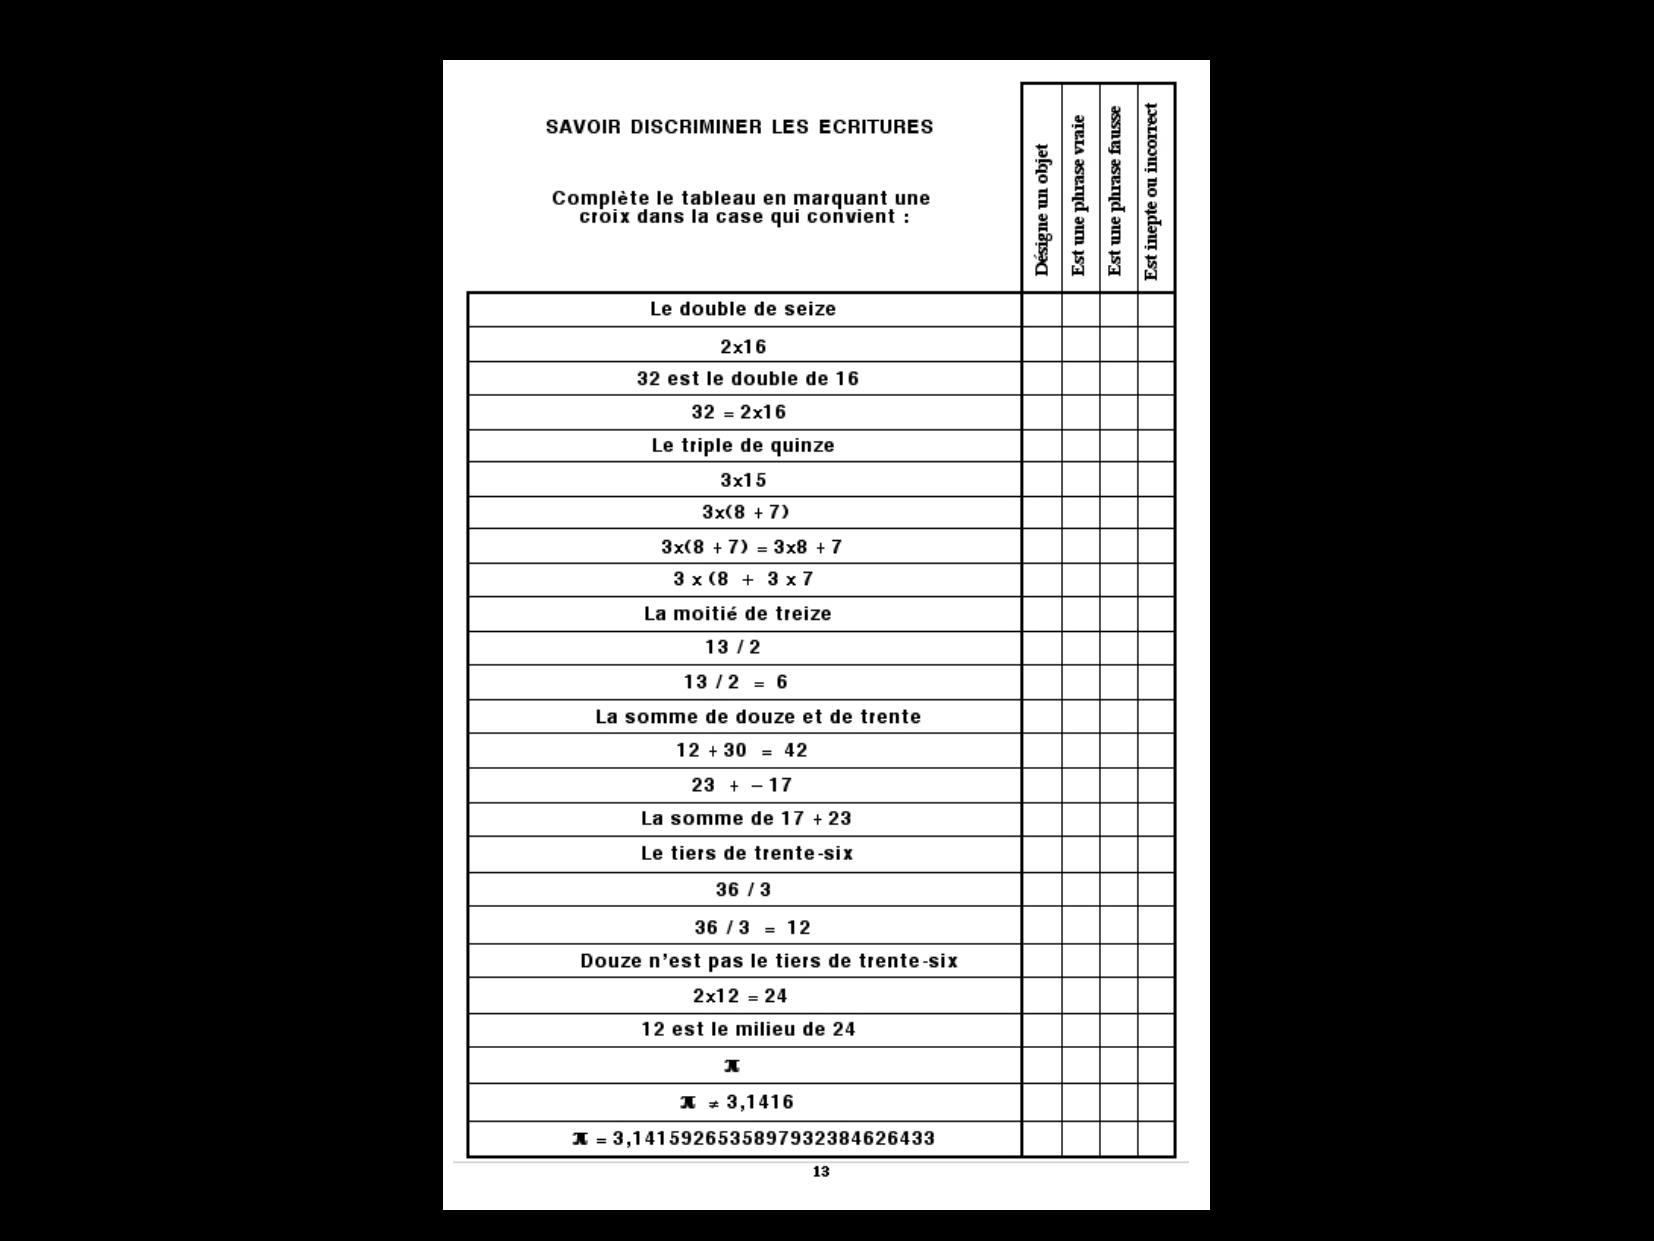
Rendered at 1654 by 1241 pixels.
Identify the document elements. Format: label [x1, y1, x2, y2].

text_box [0, 0, 1654, 1241]
picture [453, 76, 1189, 1186]
